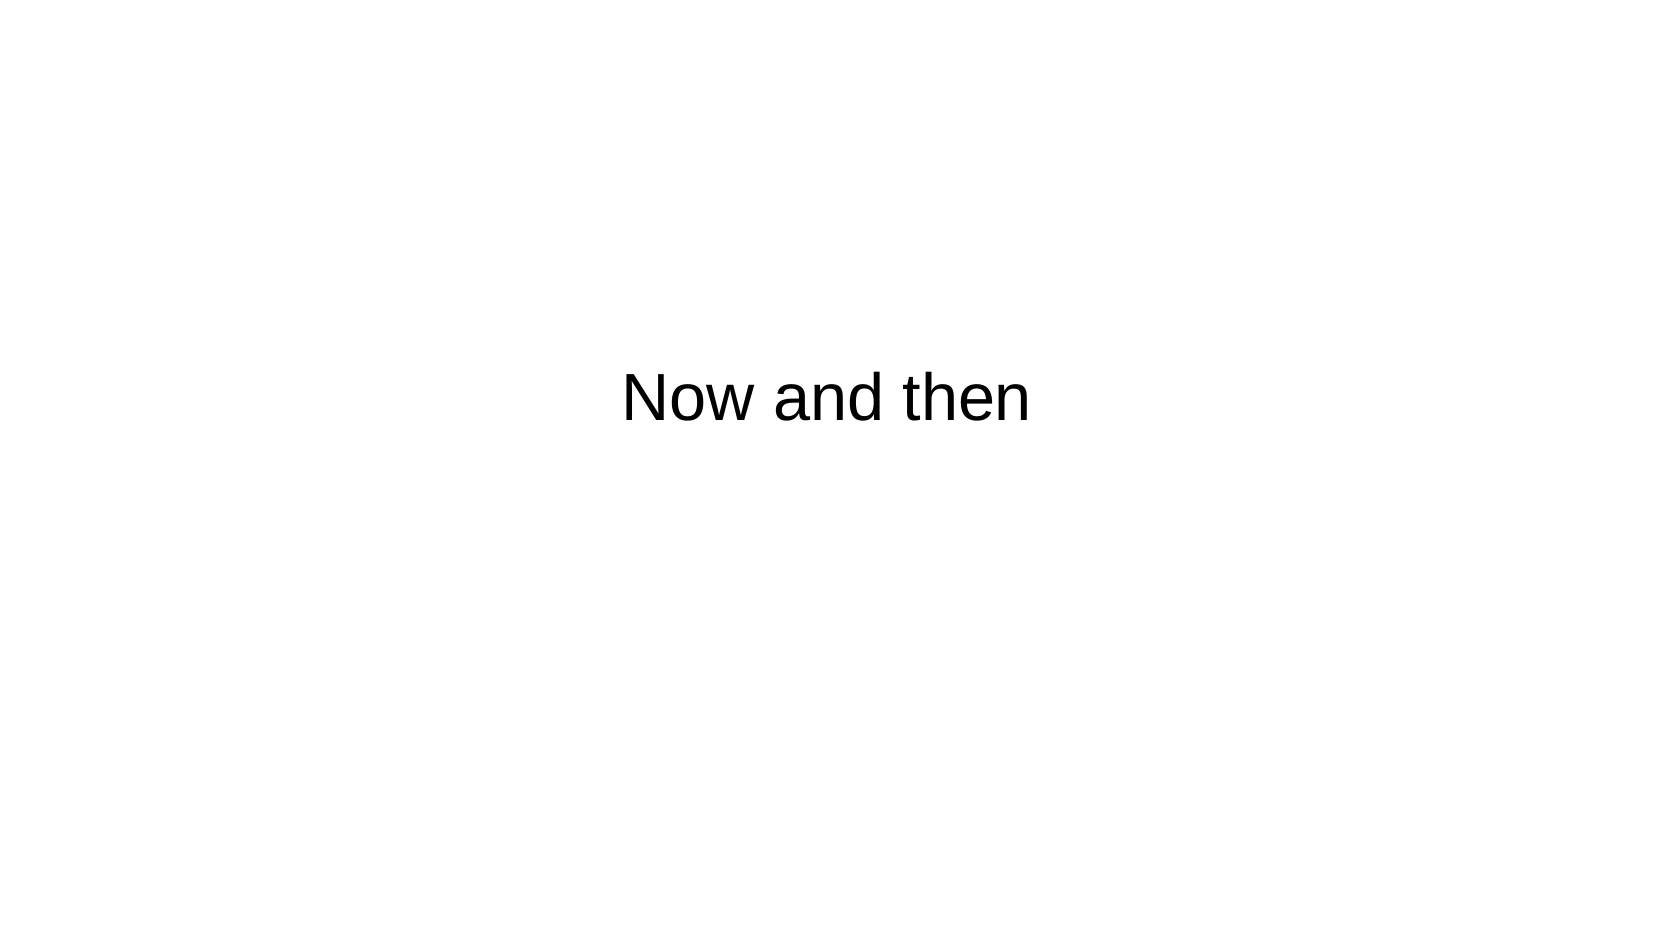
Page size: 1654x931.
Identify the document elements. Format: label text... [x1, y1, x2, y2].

subtitle Now and then [82, 37, 1571, 757]
